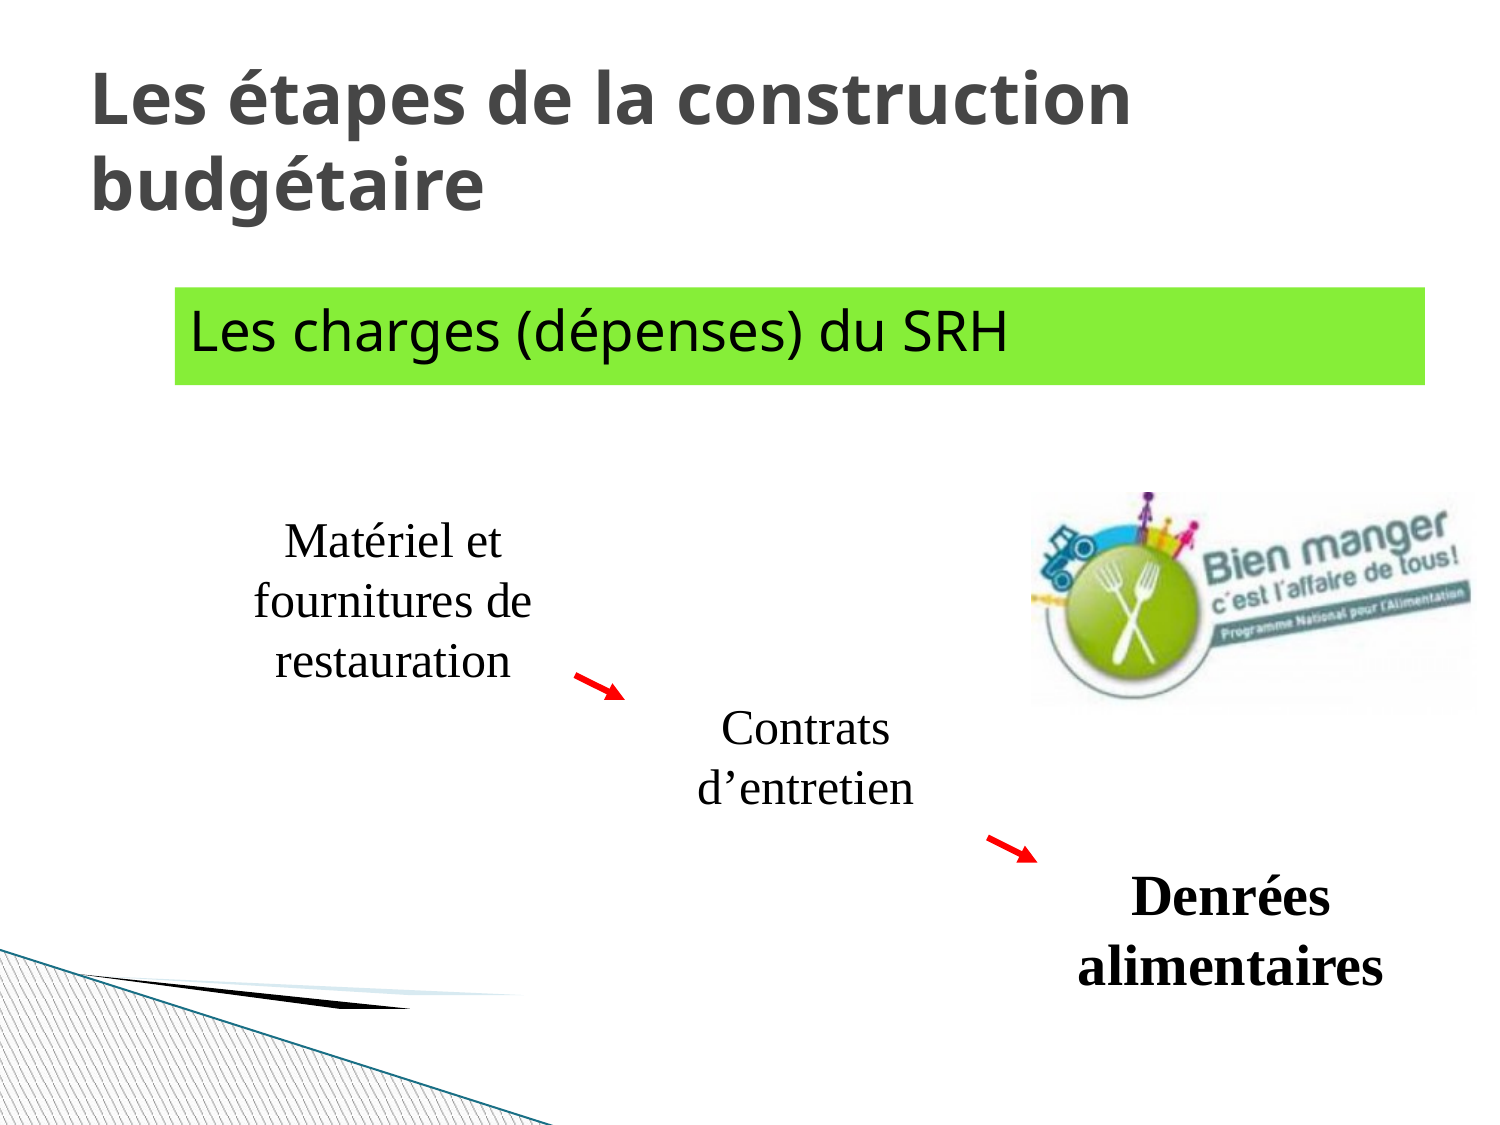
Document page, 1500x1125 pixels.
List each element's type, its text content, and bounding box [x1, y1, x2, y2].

picture [0, 952, 543, 1125]
picture [1031, 492, 1477, 715]
text_box Matériel et fournitures de restauration [174, 499, 613, 695]
text_box Denrées alimentaires [1037, 849, 1425, 1005]
title Les étapes de la construction budgétaire [75, 45, 1425, 233]
list Les charges (dépenses) du SRH [174, 287, 1425, 386]
text_box Contrats d’entretien [612, 687, 1000, 823]
